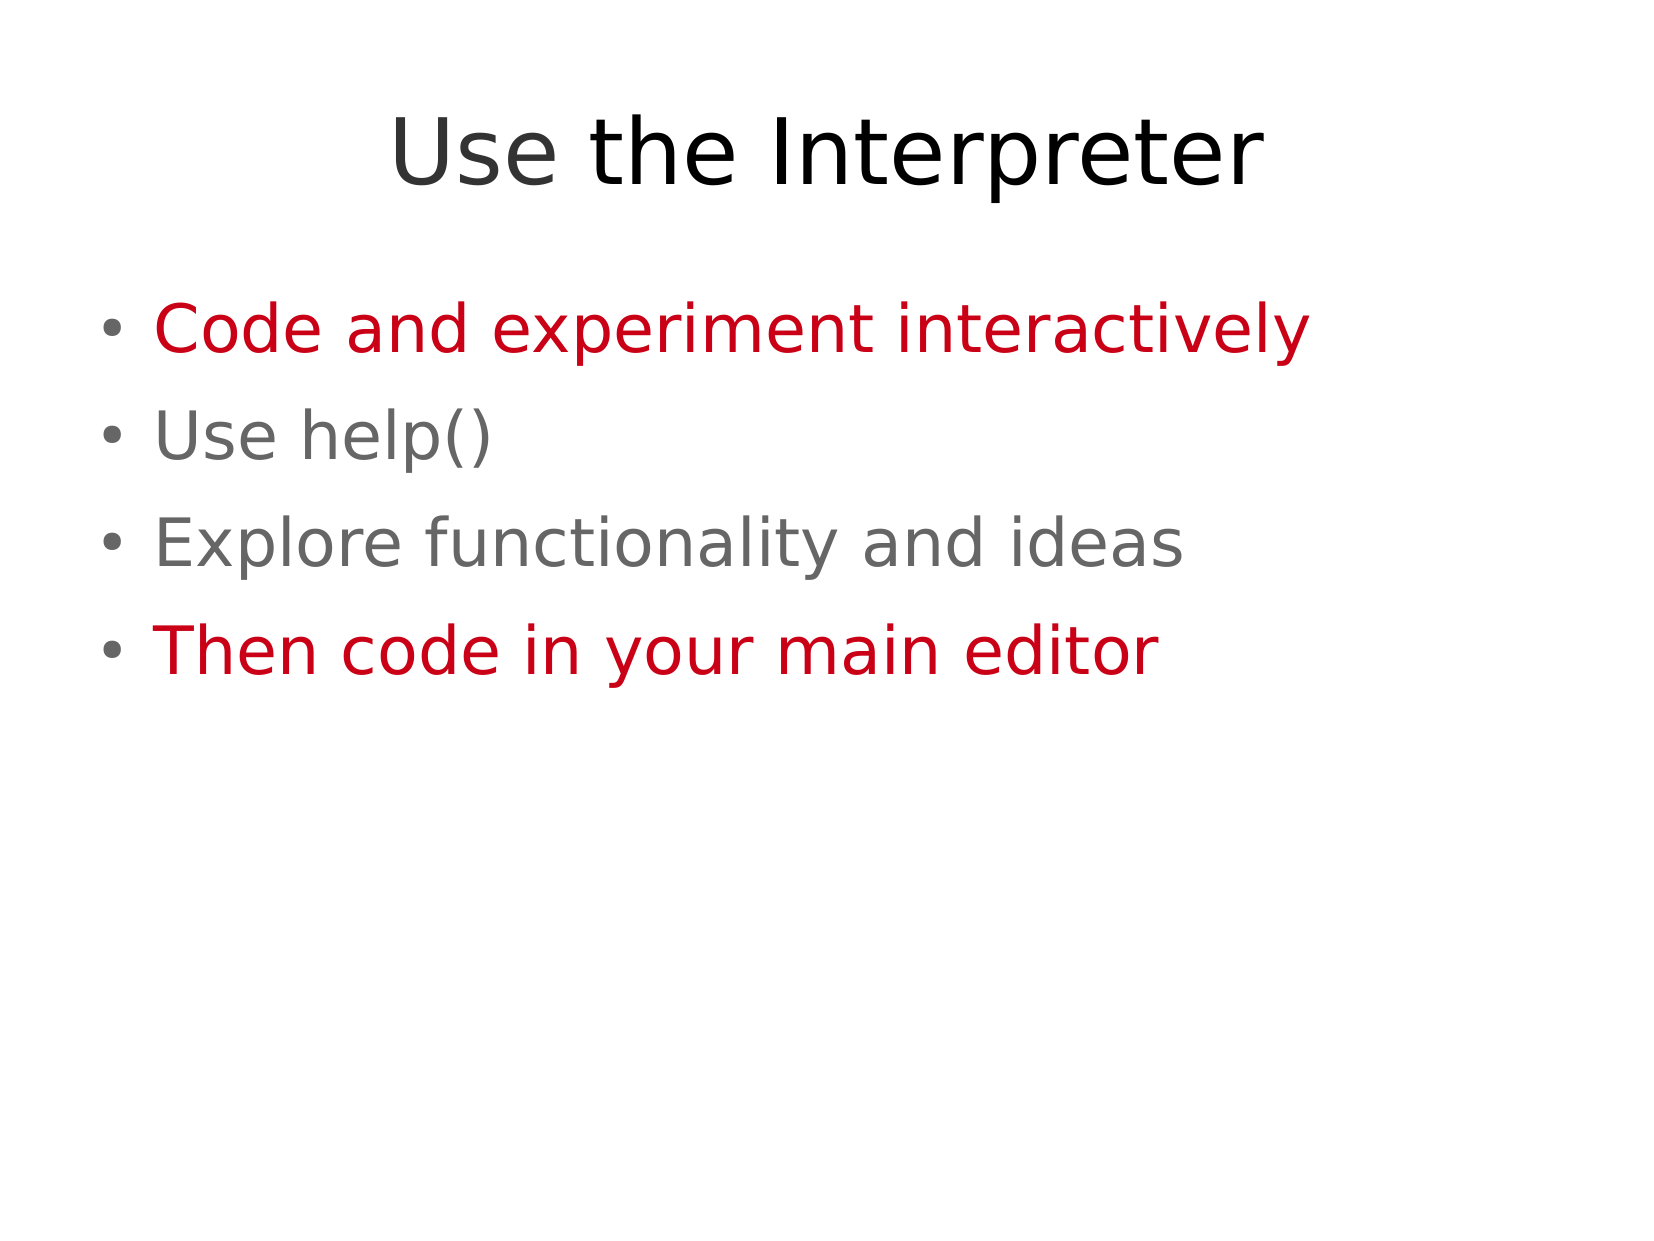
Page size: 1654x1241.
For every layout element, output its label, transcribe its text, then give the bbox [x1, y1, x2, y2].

title Use the Interpreter [82, 56, 1571, 250]
list Code and experiment interactively Use help() Explore functionality and ideas Then code in your main editor [82, 290, 1571, 1109]
